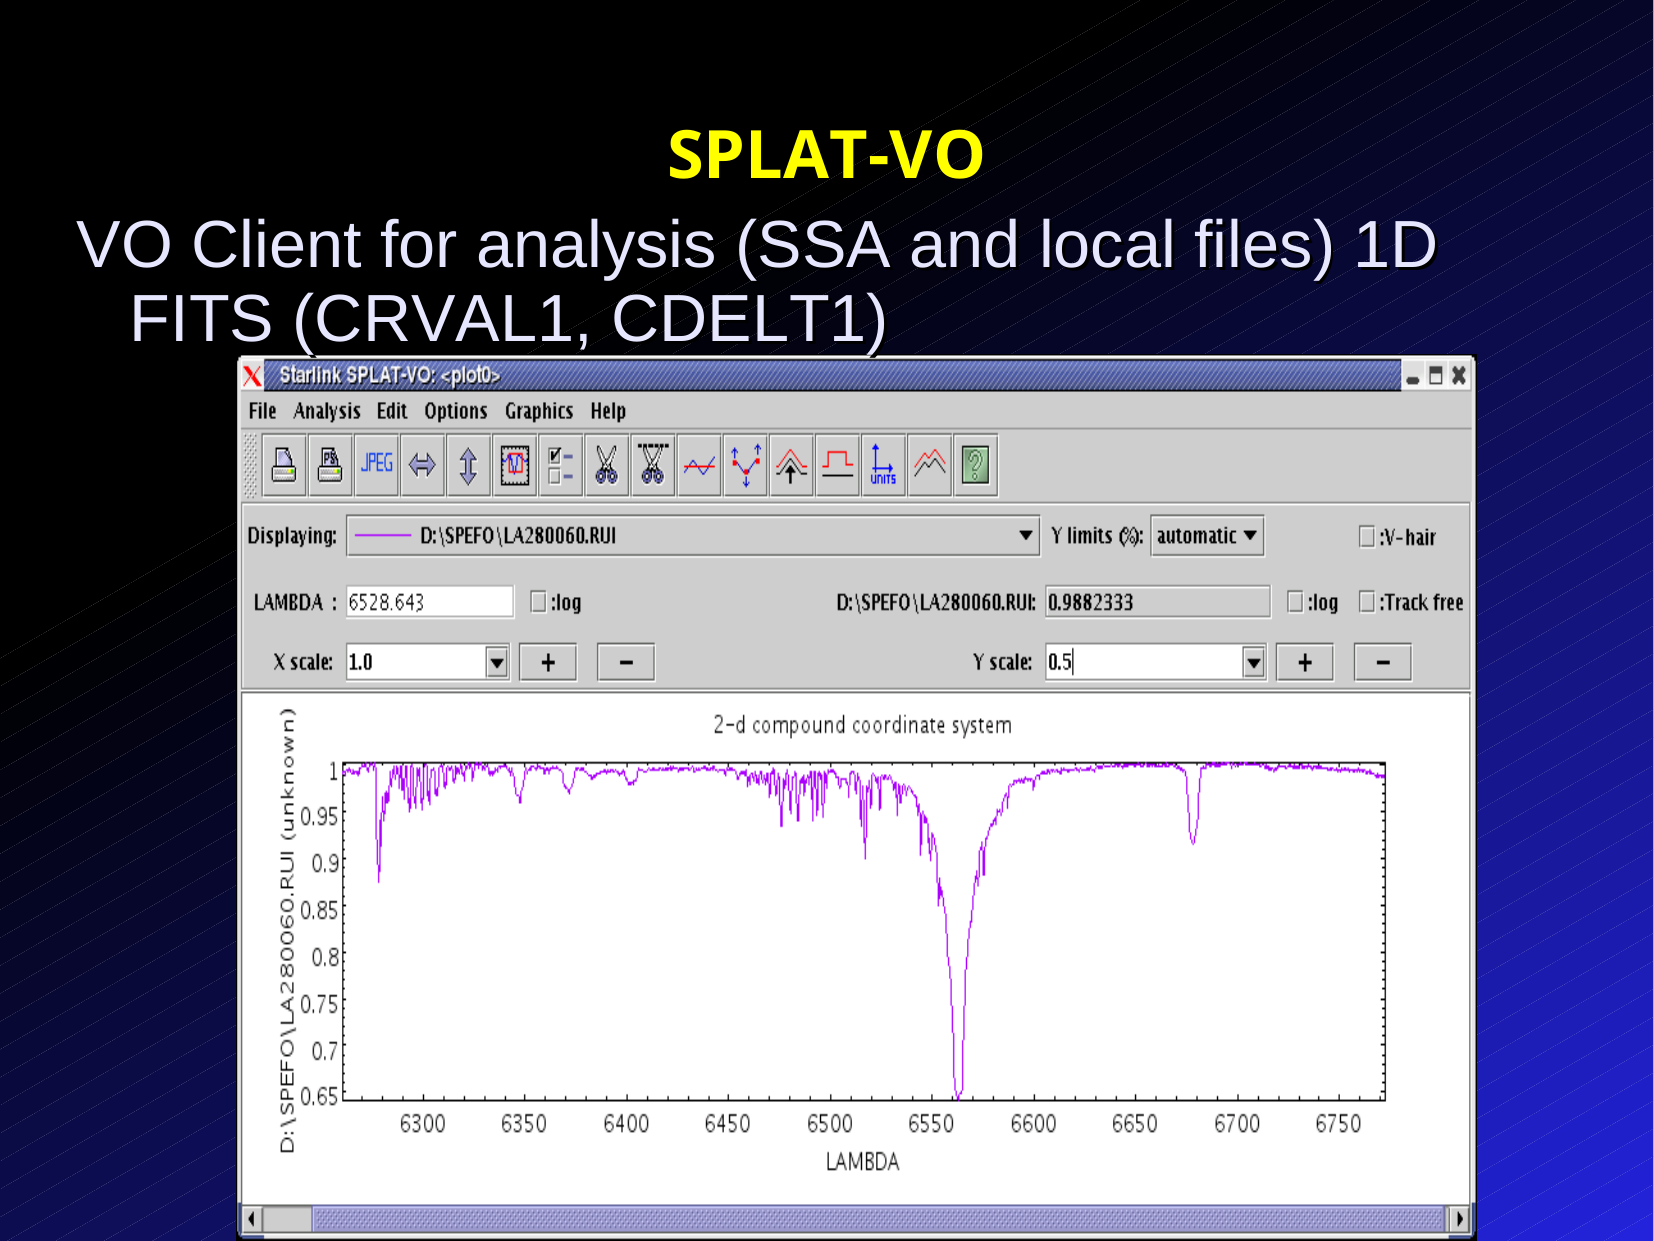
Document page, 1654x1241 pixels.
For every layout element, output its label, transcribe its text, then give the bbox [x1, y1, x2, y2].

list VO Client for analysis (SSA and local files) 1D FITS (CRVAL1, CDELT1) [59, 206, 1548, 384]
picture [236, 384, 1477, 1241]
title SPLAT-VO [82, 49, 1571, 257]
